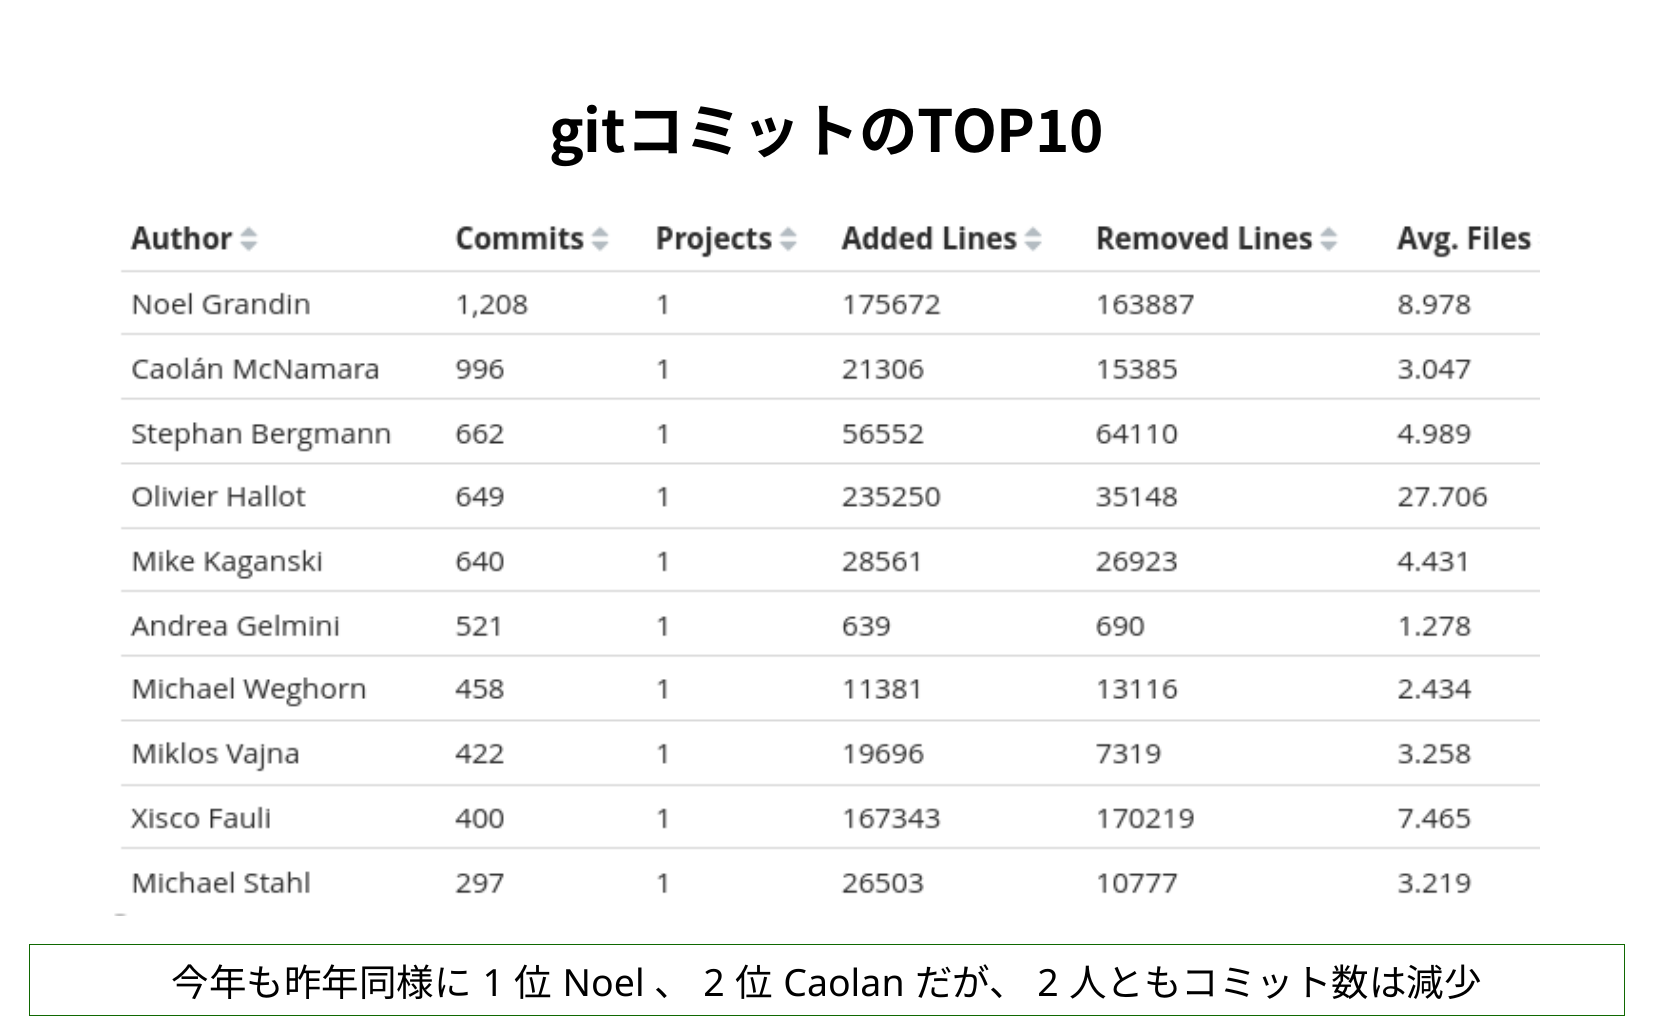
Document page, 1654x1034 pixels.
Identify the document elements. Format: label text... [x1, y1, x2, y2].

picture [114, 185, 1540, 916]
title gitコミットのTOP10 [82, 41, 1571, 214]
text_box 今年も昨年同様に1位Noel、2位Caolanだが、2人ともコミット数は減少 [29, 944, 1625, 1016]
